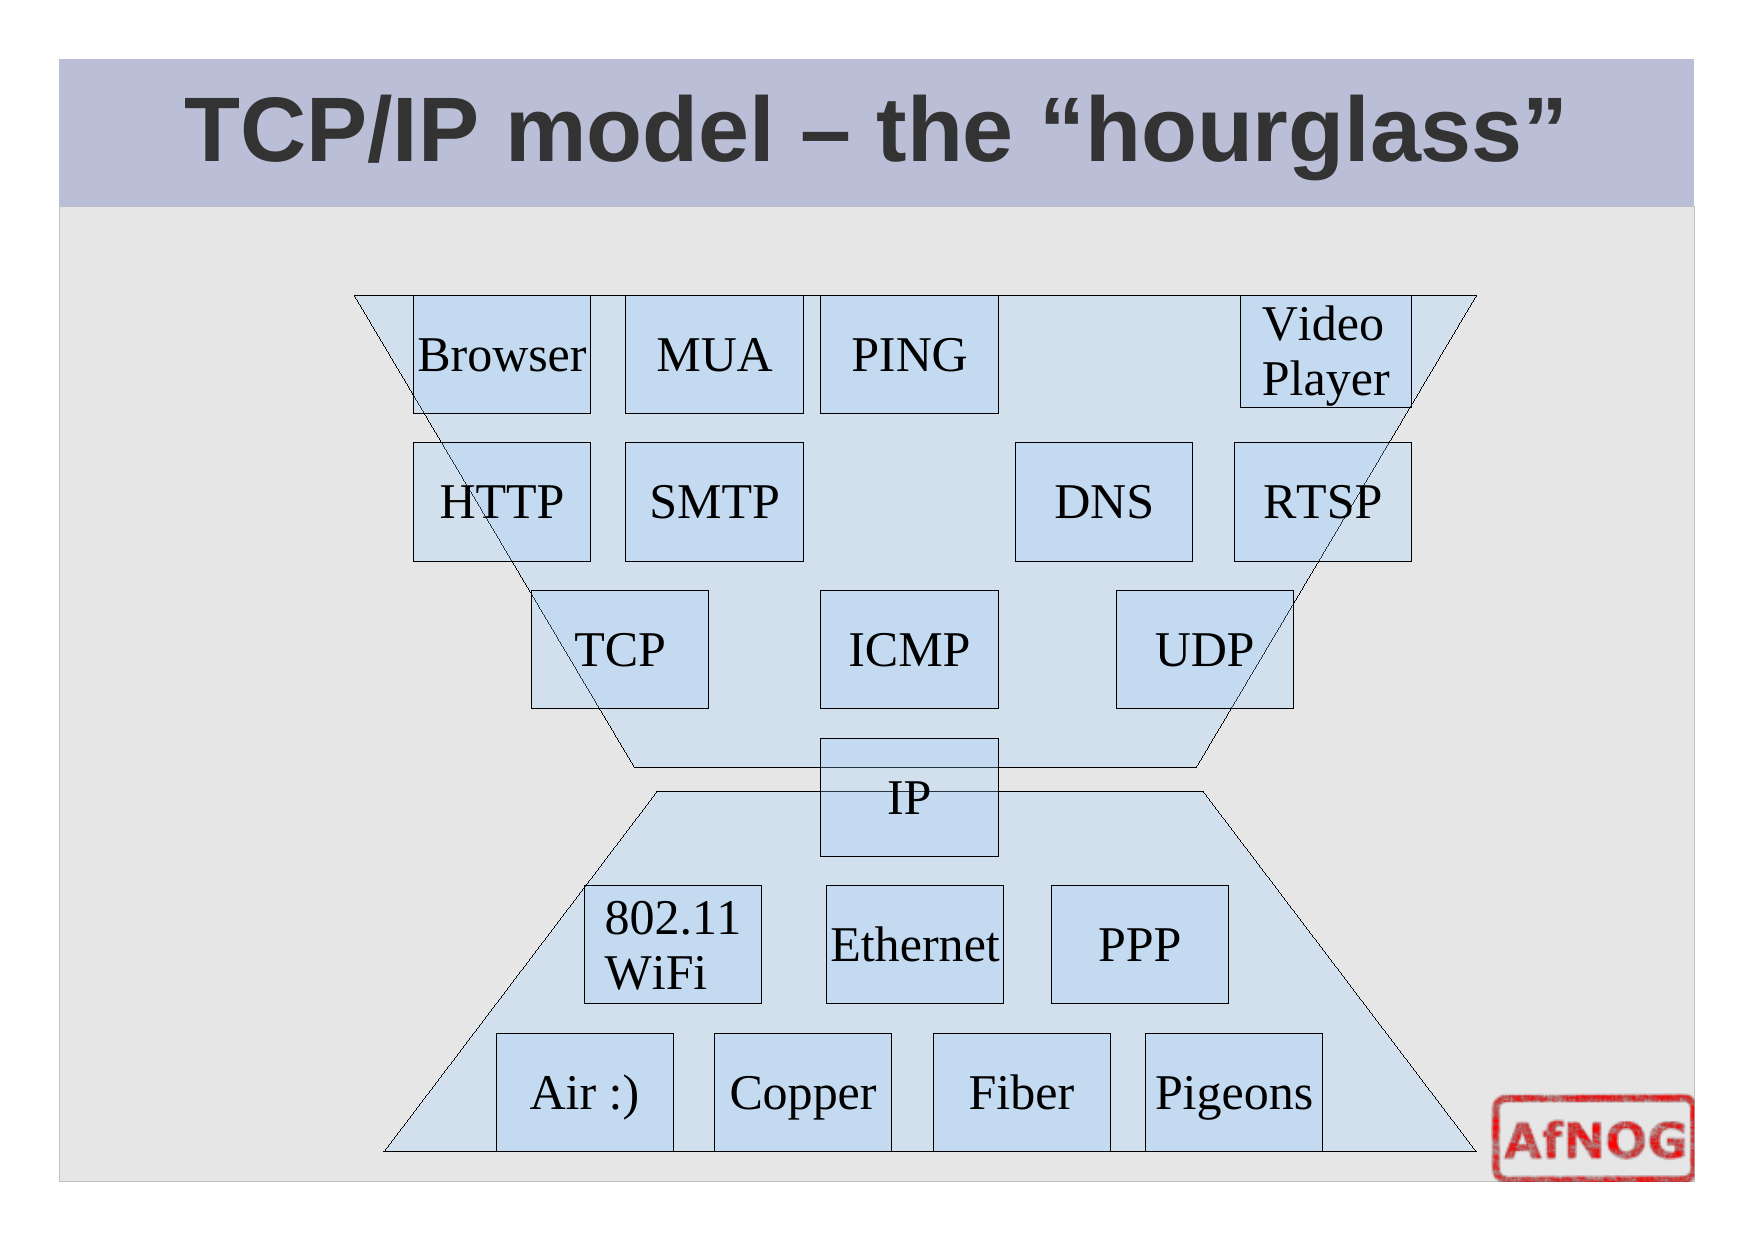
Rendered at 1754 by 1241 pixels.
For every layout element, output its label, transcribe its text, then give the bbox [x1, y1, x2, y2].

text_box IP [820, 738, 999, 857]
text_box [354, 295, 413, 395]
text_box DNS [1015, 442, 1193, 562]
text_box Ethernet [826, 885, 1004, 1004]
text_box Browser [413, 295, 591, 414]
text_box PPP [1051, 885, 1229, 1004]
title TCP/IP model – the “hourglass” [179, 35, 1576, 224]
text_box [383, 791, 1477, 1152]
text_box PING [820, 295, 999, 414]
text_box HTTP [413, 442, 591, 562]
text_box 802.11 WiFi [584, 885, 762, 1004]
text_box UDP [1116, 590, 1294, 709]
text_box Video Player [1240, 295, 1412, 408]
text_box Copper [714, 1033, 892, 1152]
text_box Fiber [933, 1033, 1111, 1152]
text_box SMTP [625, 442, 804, 562]
text_box TCP [531, 590, 709, 709]
text_box [424, 295, 1410, 768]
text_box ICMP [820, 590, 999, 709]
text_box RTSP [1234, 442, 1412, 562]
text_box Pigeons [1145, 1033, 1323, 1152]
text_box MUA [625, 295, 804, 414]
text_box Air :) [496, 1033, 674, 1152]
text_box [1412, 295, 1477, 404]
picture [1490, 1092, 1695, 1182]
